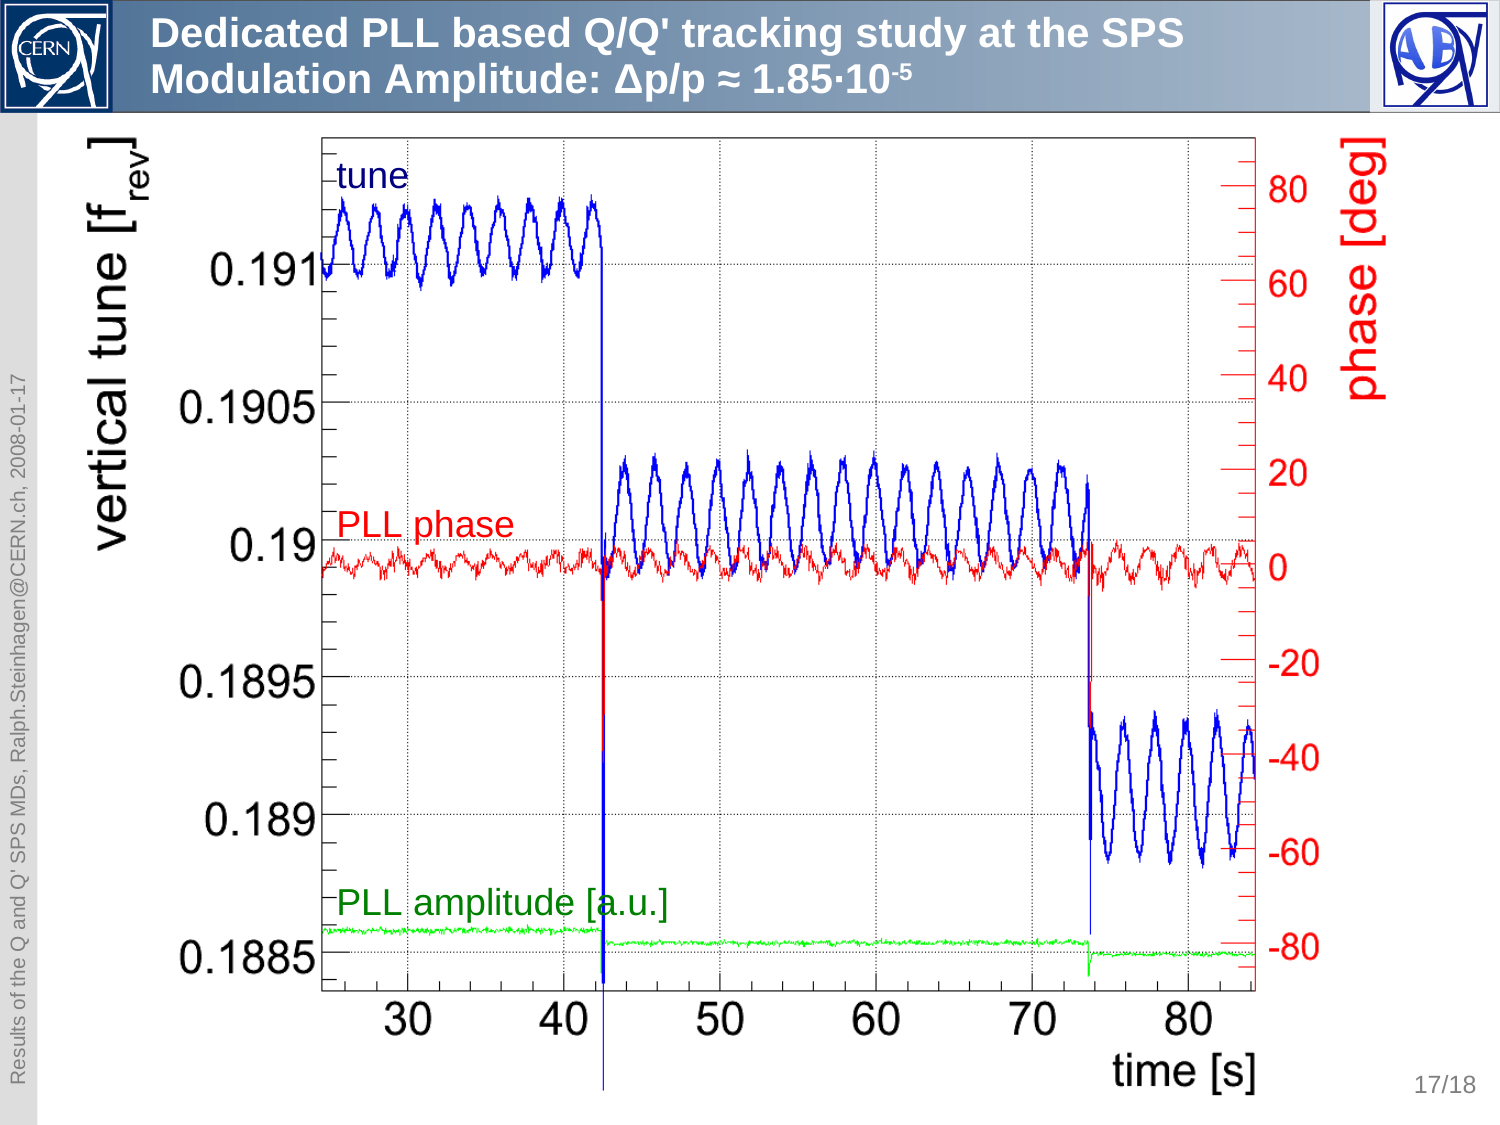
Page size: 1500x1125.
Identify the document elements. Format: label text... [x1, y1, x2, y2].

title Dedicated PLL based Q/Q' tracking study at the SPS Modulation Amplitude: Δp/p ≈ 1.85∙10-5 [150, 7, 1201, 106]
picture [0, 0, 113, 113]
picture [85, 118, 1400, 1110]
text_box tune [321, 147, 424, 205]
text_box PLL phase [321, 496, 530, 553]
text_box PLL amplitude [a.u.] [321, 874, 685, 931]
picture [1382, 1, 1489, 108]
